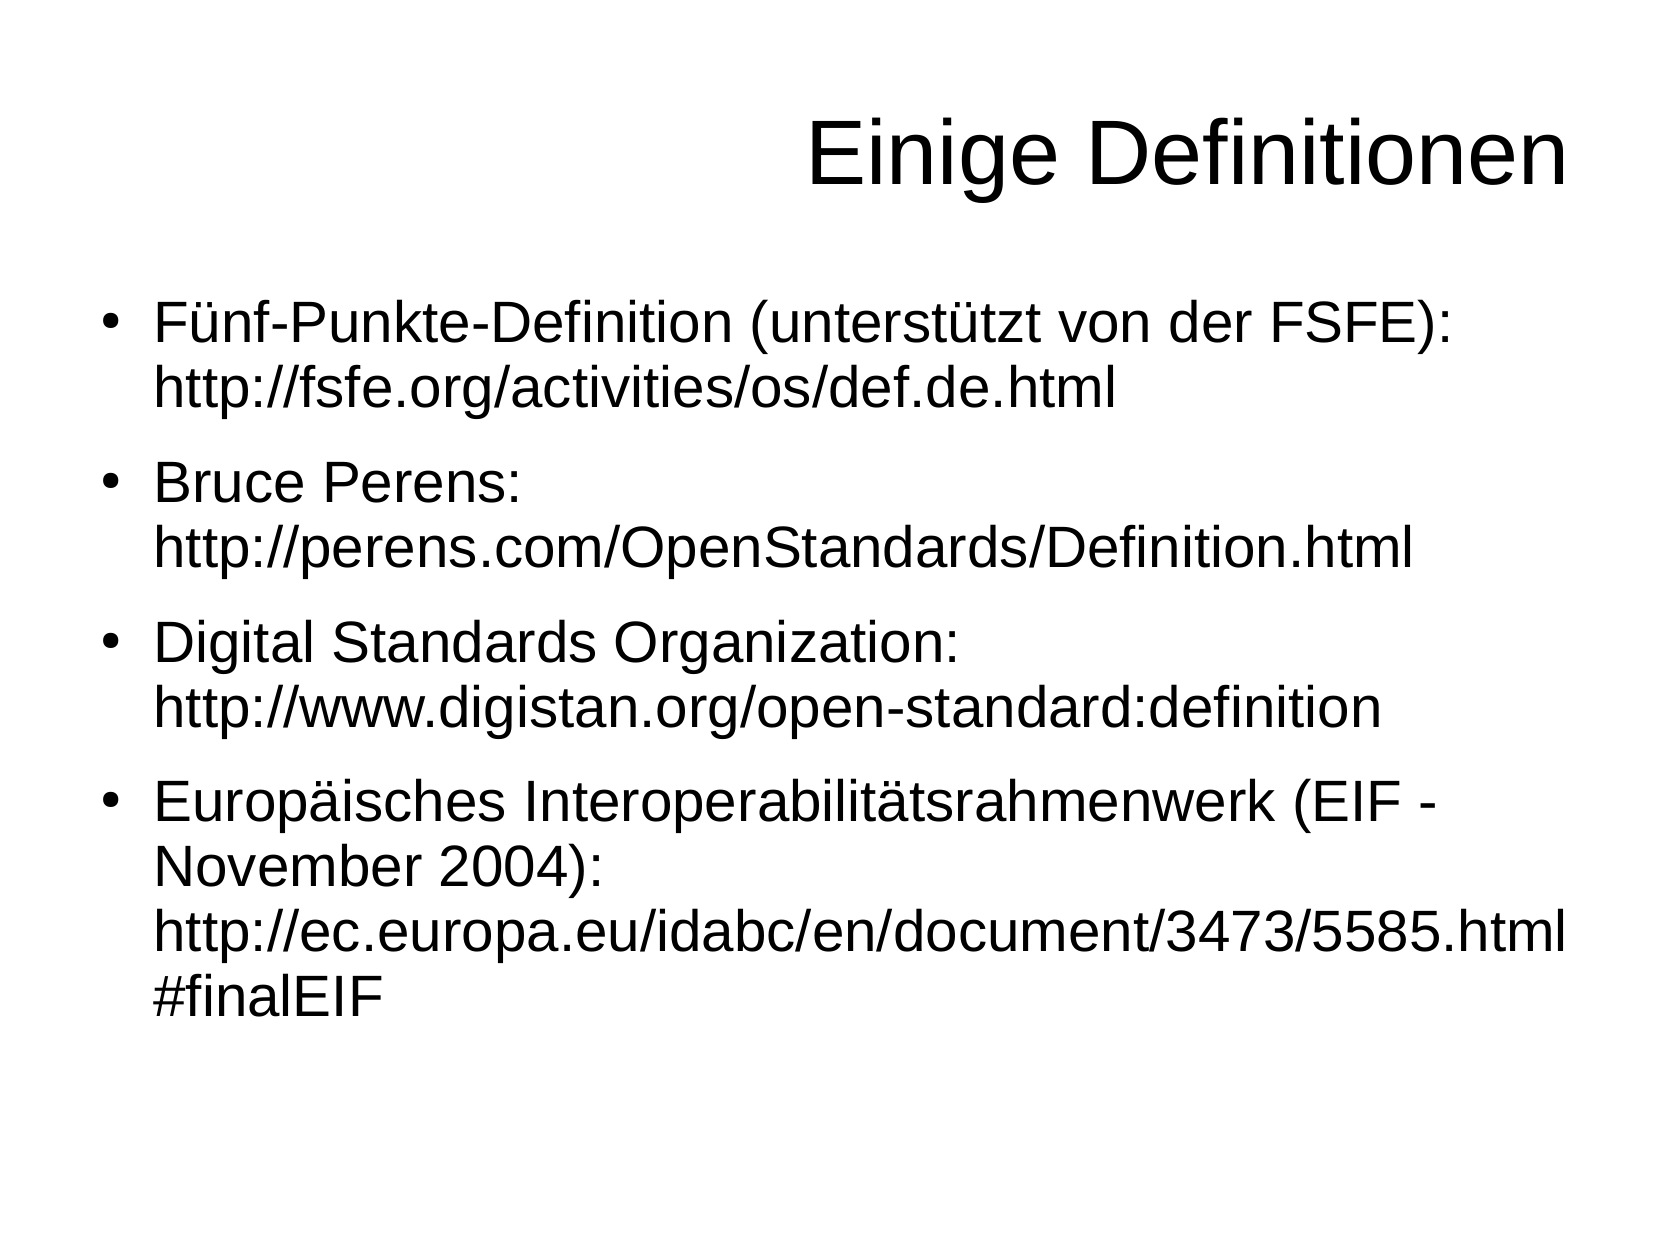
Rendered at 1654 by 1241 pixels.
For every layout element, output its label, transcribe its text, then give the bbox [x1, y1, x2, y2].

list Fünf-Punkte-Definition (unterstützt von der FSFE): http://fsfe.org/activities/os/def.de.html Bruce Perens: http://perens.com/OpenStandards/Definition.html Digital Standards Organization: http://www.digistan.org/open-standard:definition Europäisches Interoperabilitätsrahmenwerk (EIF - November 2004): http://ec.europa.eu/idabc/en/document/3473/5585.html#finalEIF [82, 290, 1571, 1094]
title Einige Definitionen [82, 49, 1571, 257]
